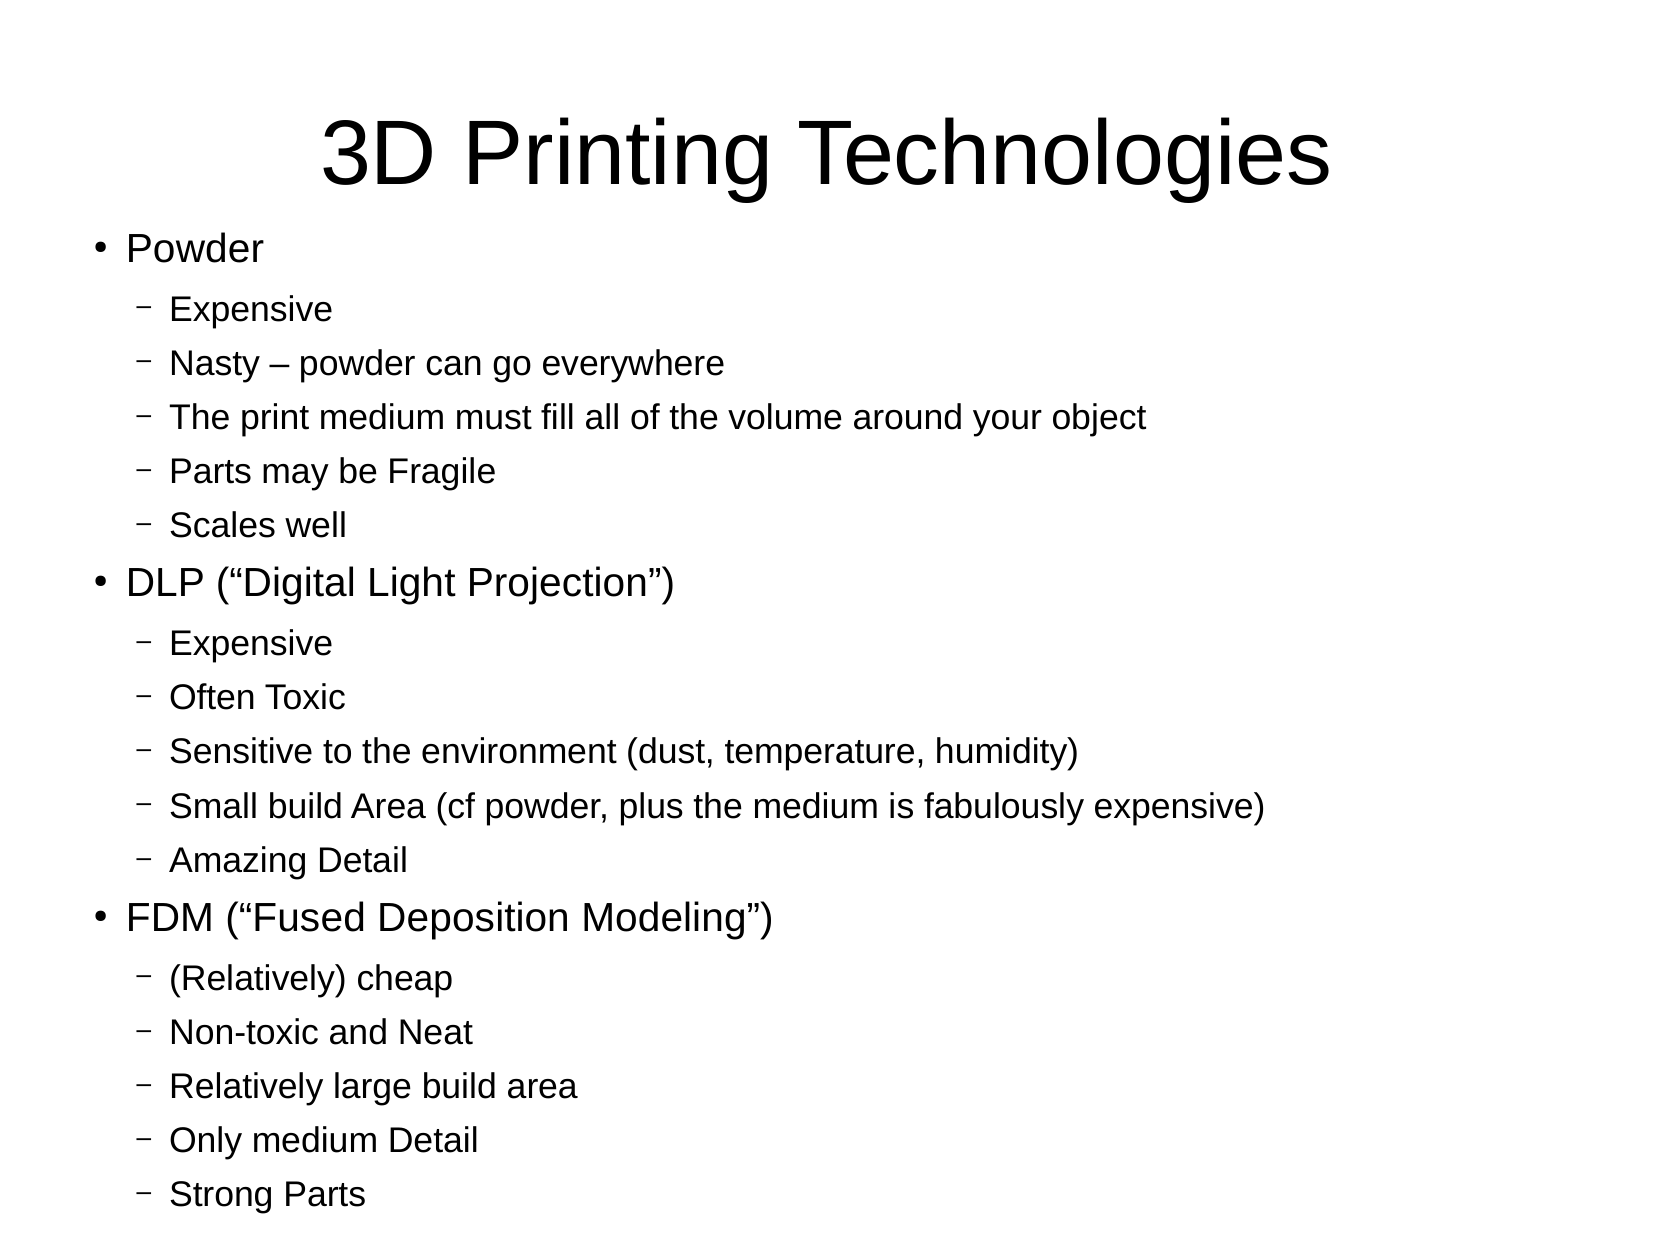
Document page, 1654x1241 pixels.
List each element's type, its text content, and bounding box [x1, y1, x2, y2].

list Powder Expensive Nasty – powder can go everywhere The print medium must fill all of the volume around your object Parts may be Fragile Scales well DLP (“Digital Light Projection”) Expensive Often Toxic Sensitive to the environment (dust, temperature, humidity) Small build Area (cf powder, plus the medium is fabulously expensive) Amazing Detail FDM (“Fused Deposition Modeling”) (Relatively) cheap Non-toxic and Neat Relatively large build area Only medium Detail Strong Parts [82, 225, 1538, 1216]
title 3D Printing Technologies [82, 49, 1571, 257]
